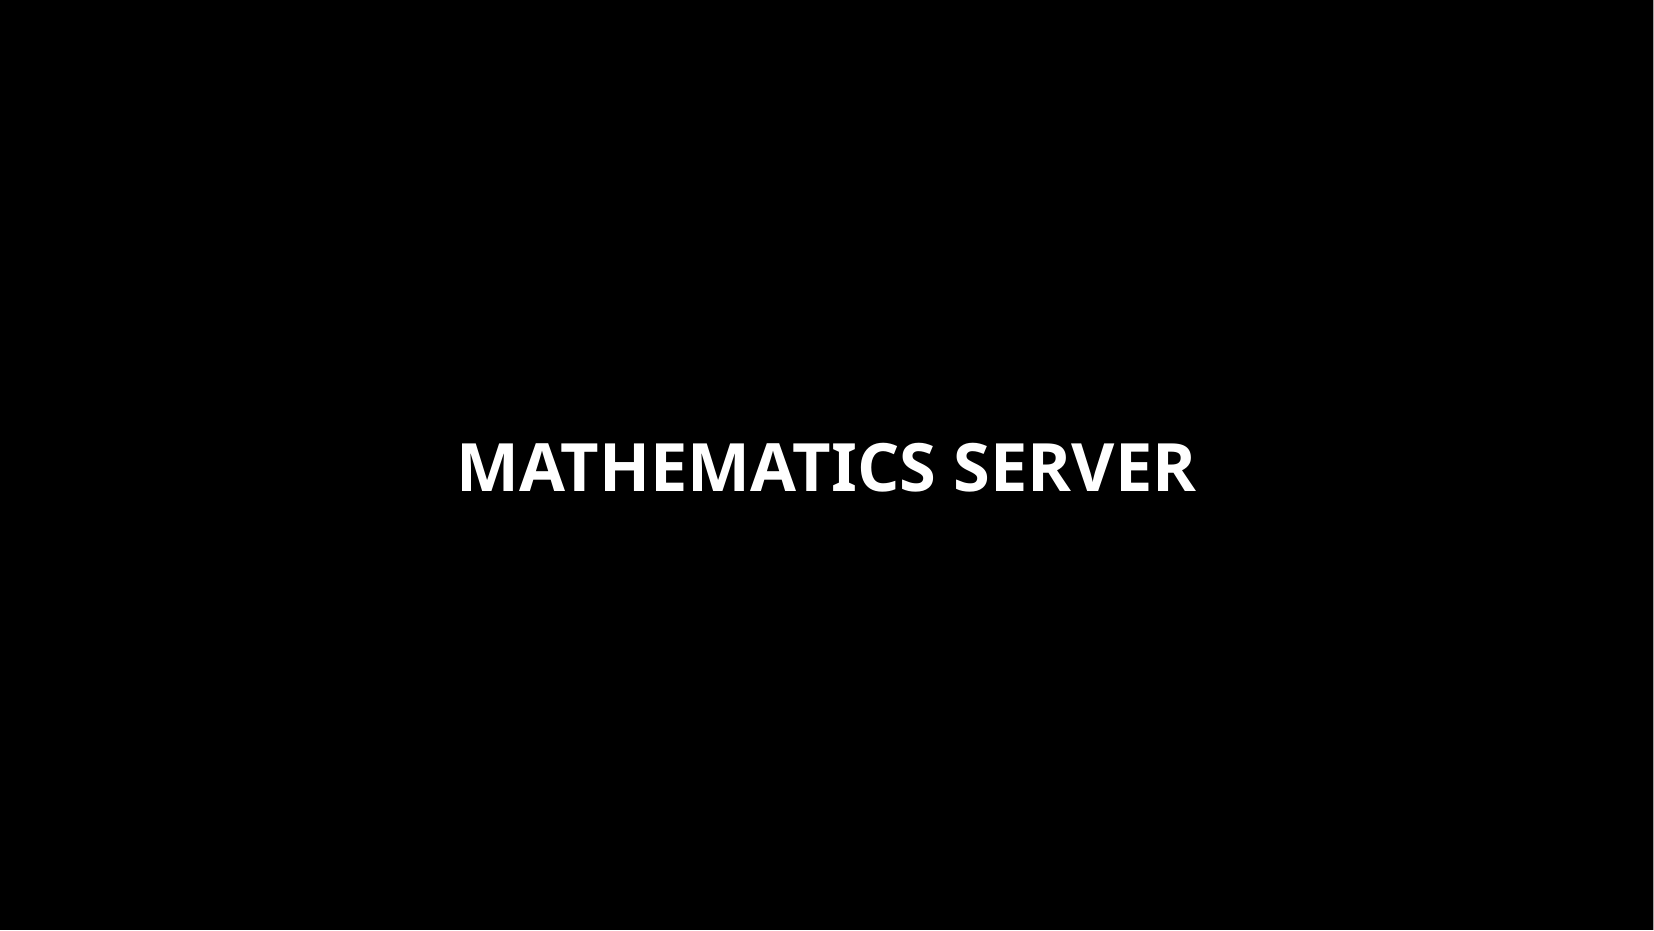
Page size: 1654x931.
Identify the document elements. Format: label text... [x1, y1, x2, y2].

title MATHEMATICS SERVER [82, 387, 1571, 543]
